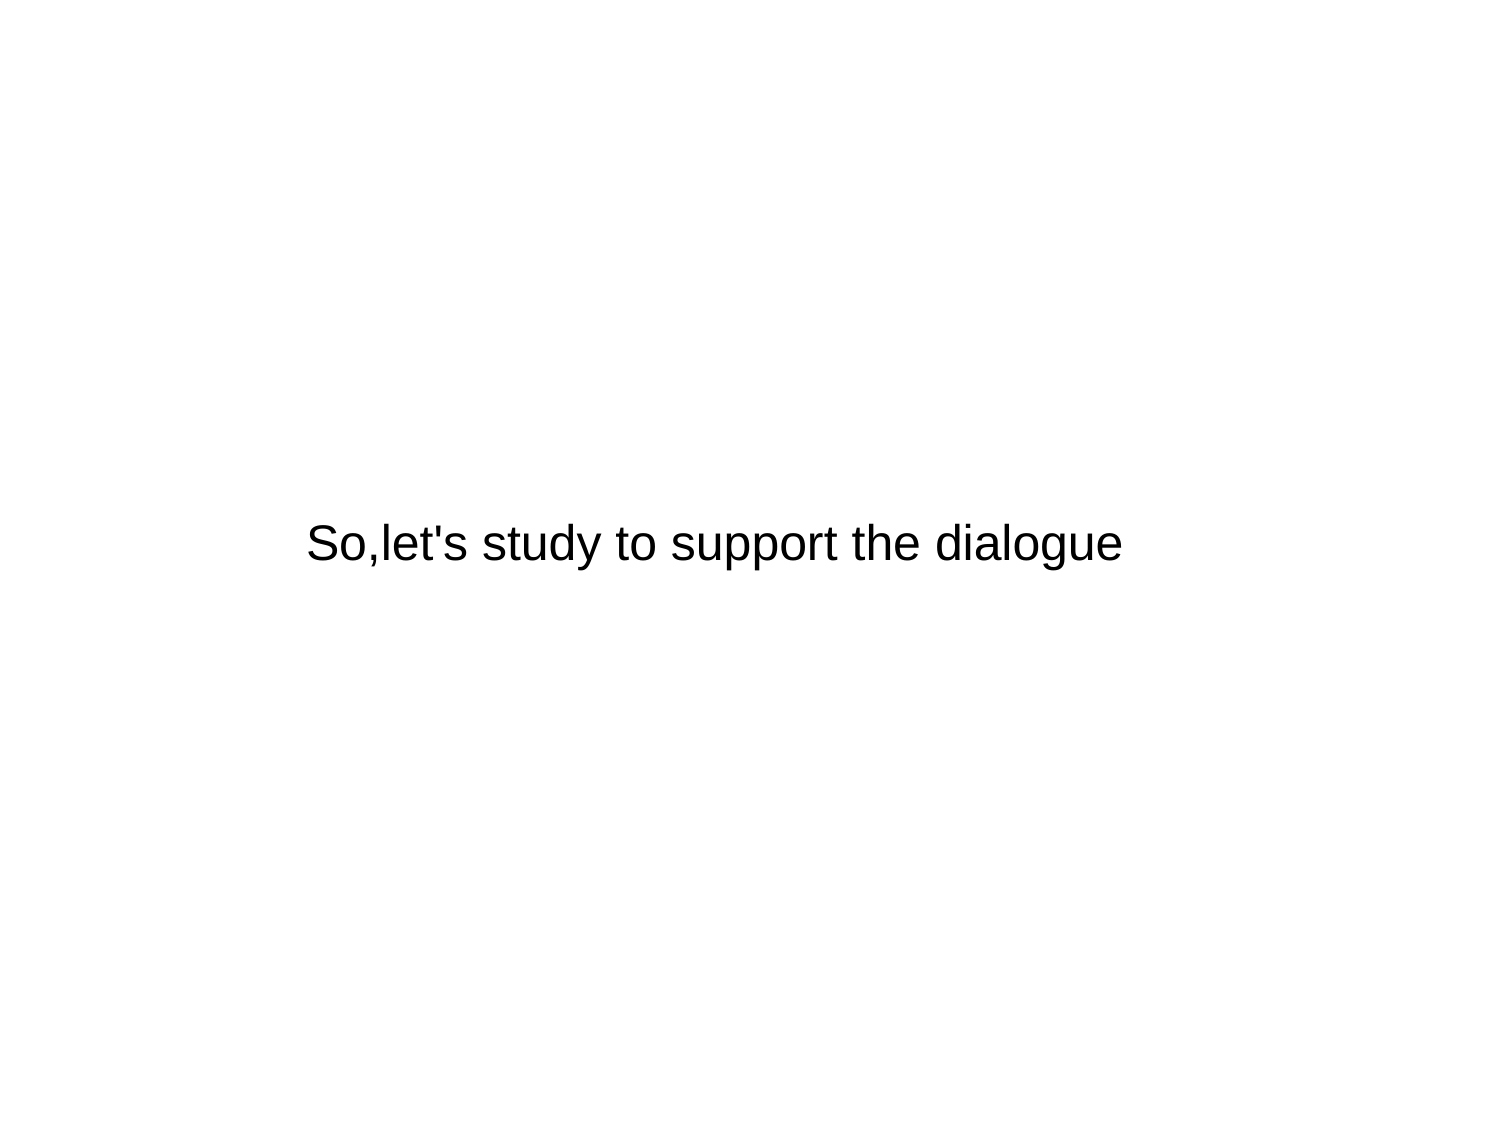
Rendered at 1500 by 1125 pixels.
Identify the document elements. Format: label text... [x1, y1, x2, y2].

text_box So,let's study to support the dialogue [291, 507, 1140, 579]
